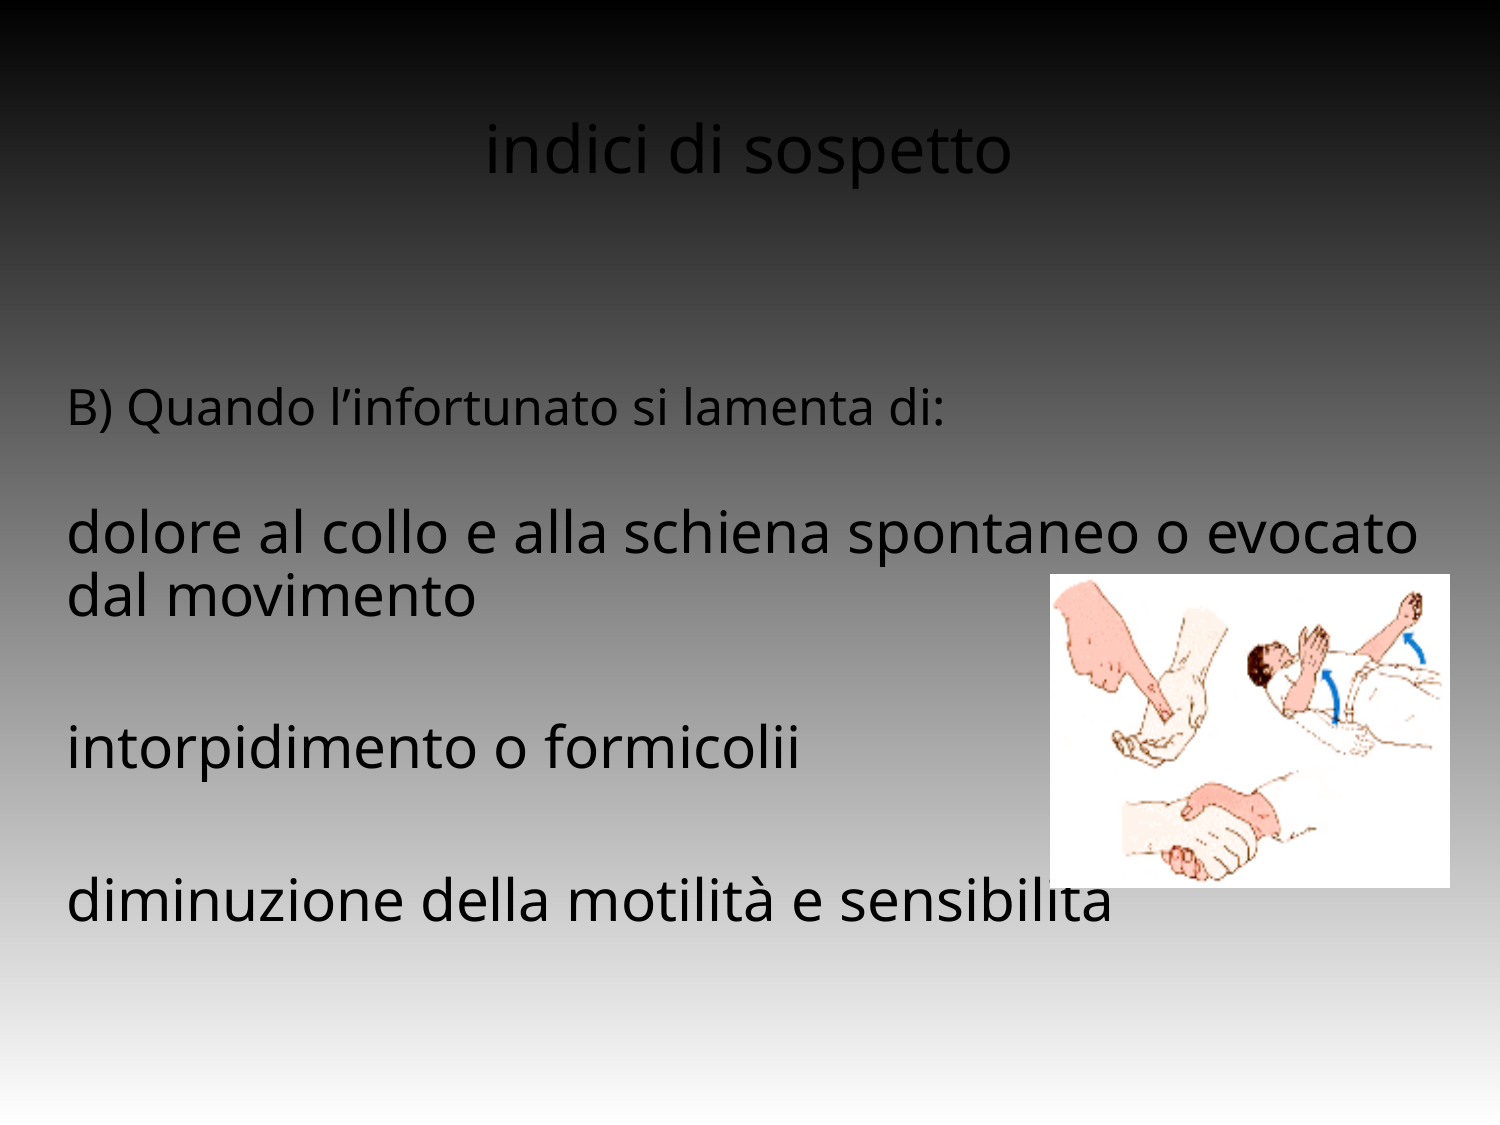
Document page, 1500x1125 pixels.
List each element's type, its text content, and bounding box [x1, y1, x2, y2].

title indici di sospetto [112, 99, 1388, 288]
picture [1050, 574, 1450, 888]
list B) Quando l’infortunato si lamenta di: dolore al collo e alla schiena spontaneo o evocato dal movimento intorpidimento o formicolii diminuzione della motilità e sensibilità [51, 375, 1500, 788]
